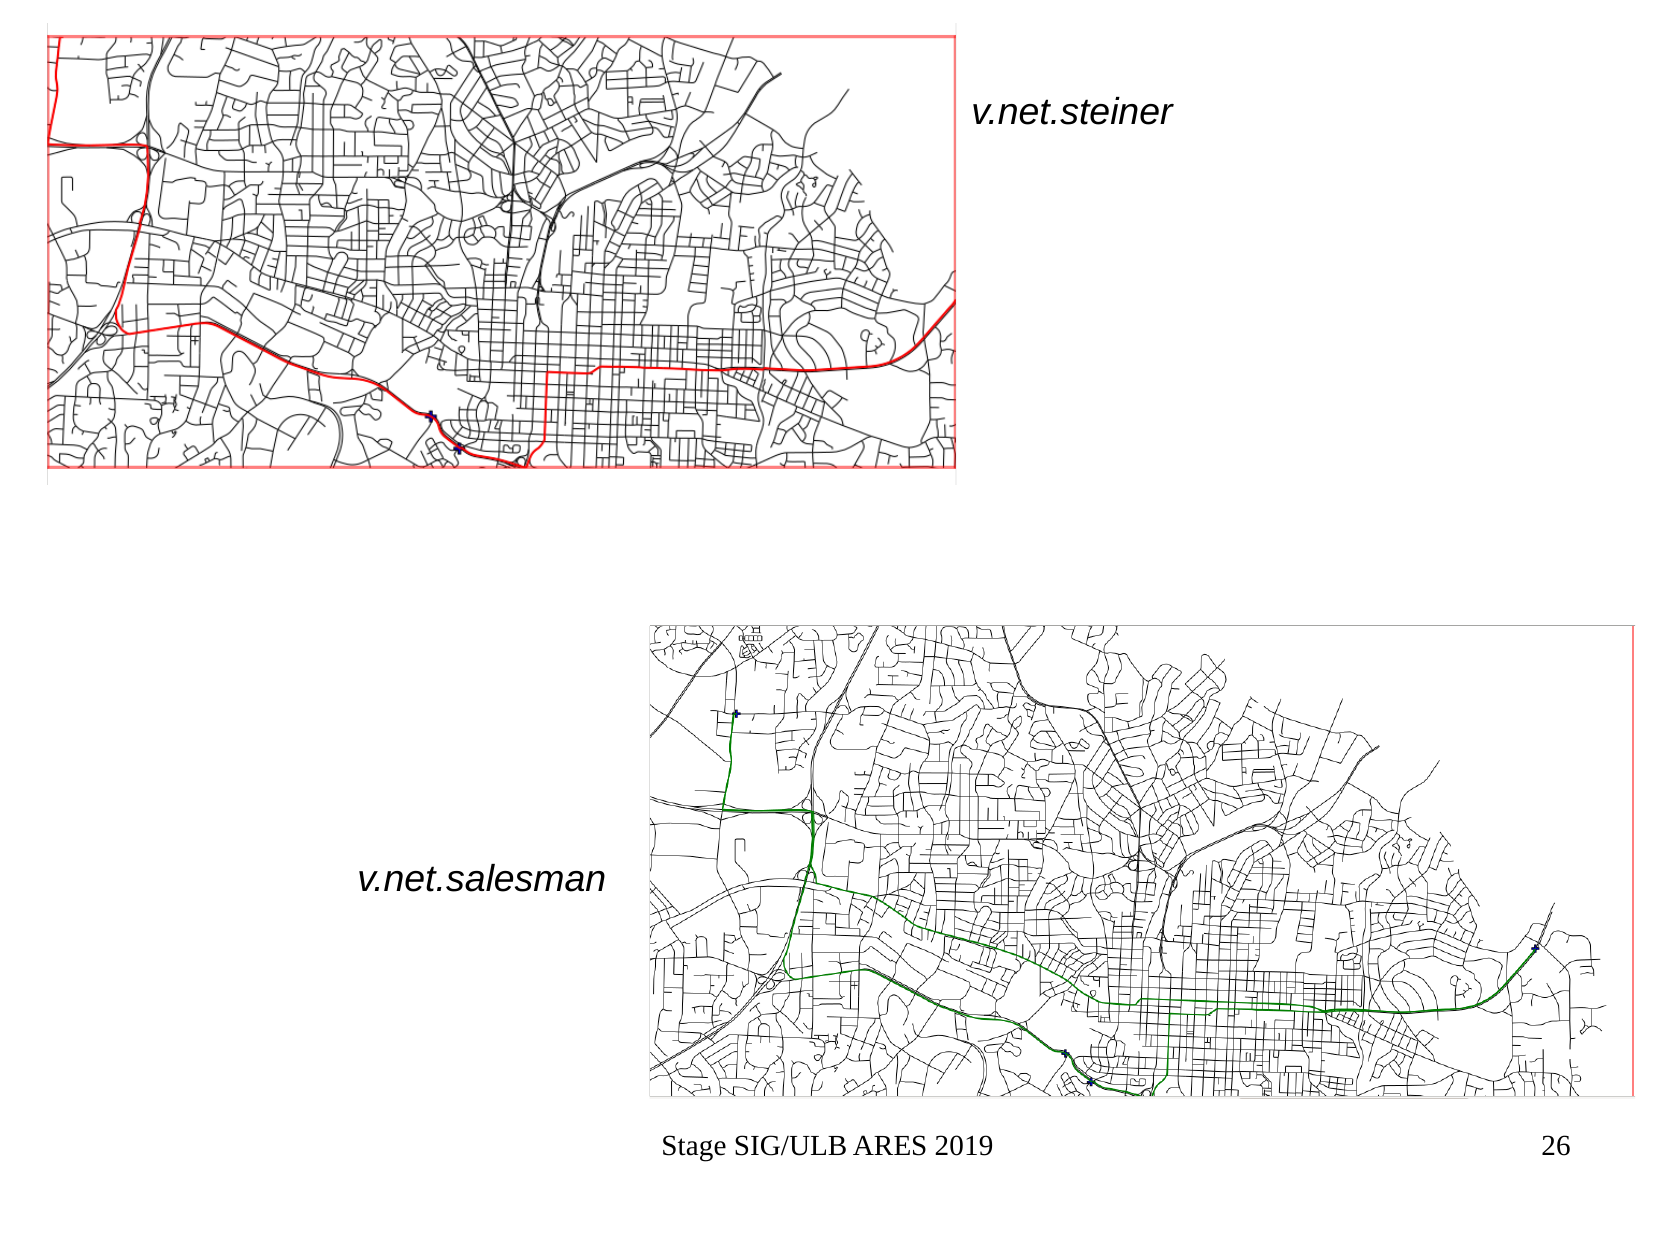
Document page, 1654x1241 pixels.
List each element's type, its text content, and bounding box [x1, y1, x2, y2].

picture [649, 625, 1636, 1099]
text_box v.net.steiner [956, 82, 1229, 140]
picture [47, 23, 957, 485]
text_box v.net.salesman [342, 850, 650, 914]
